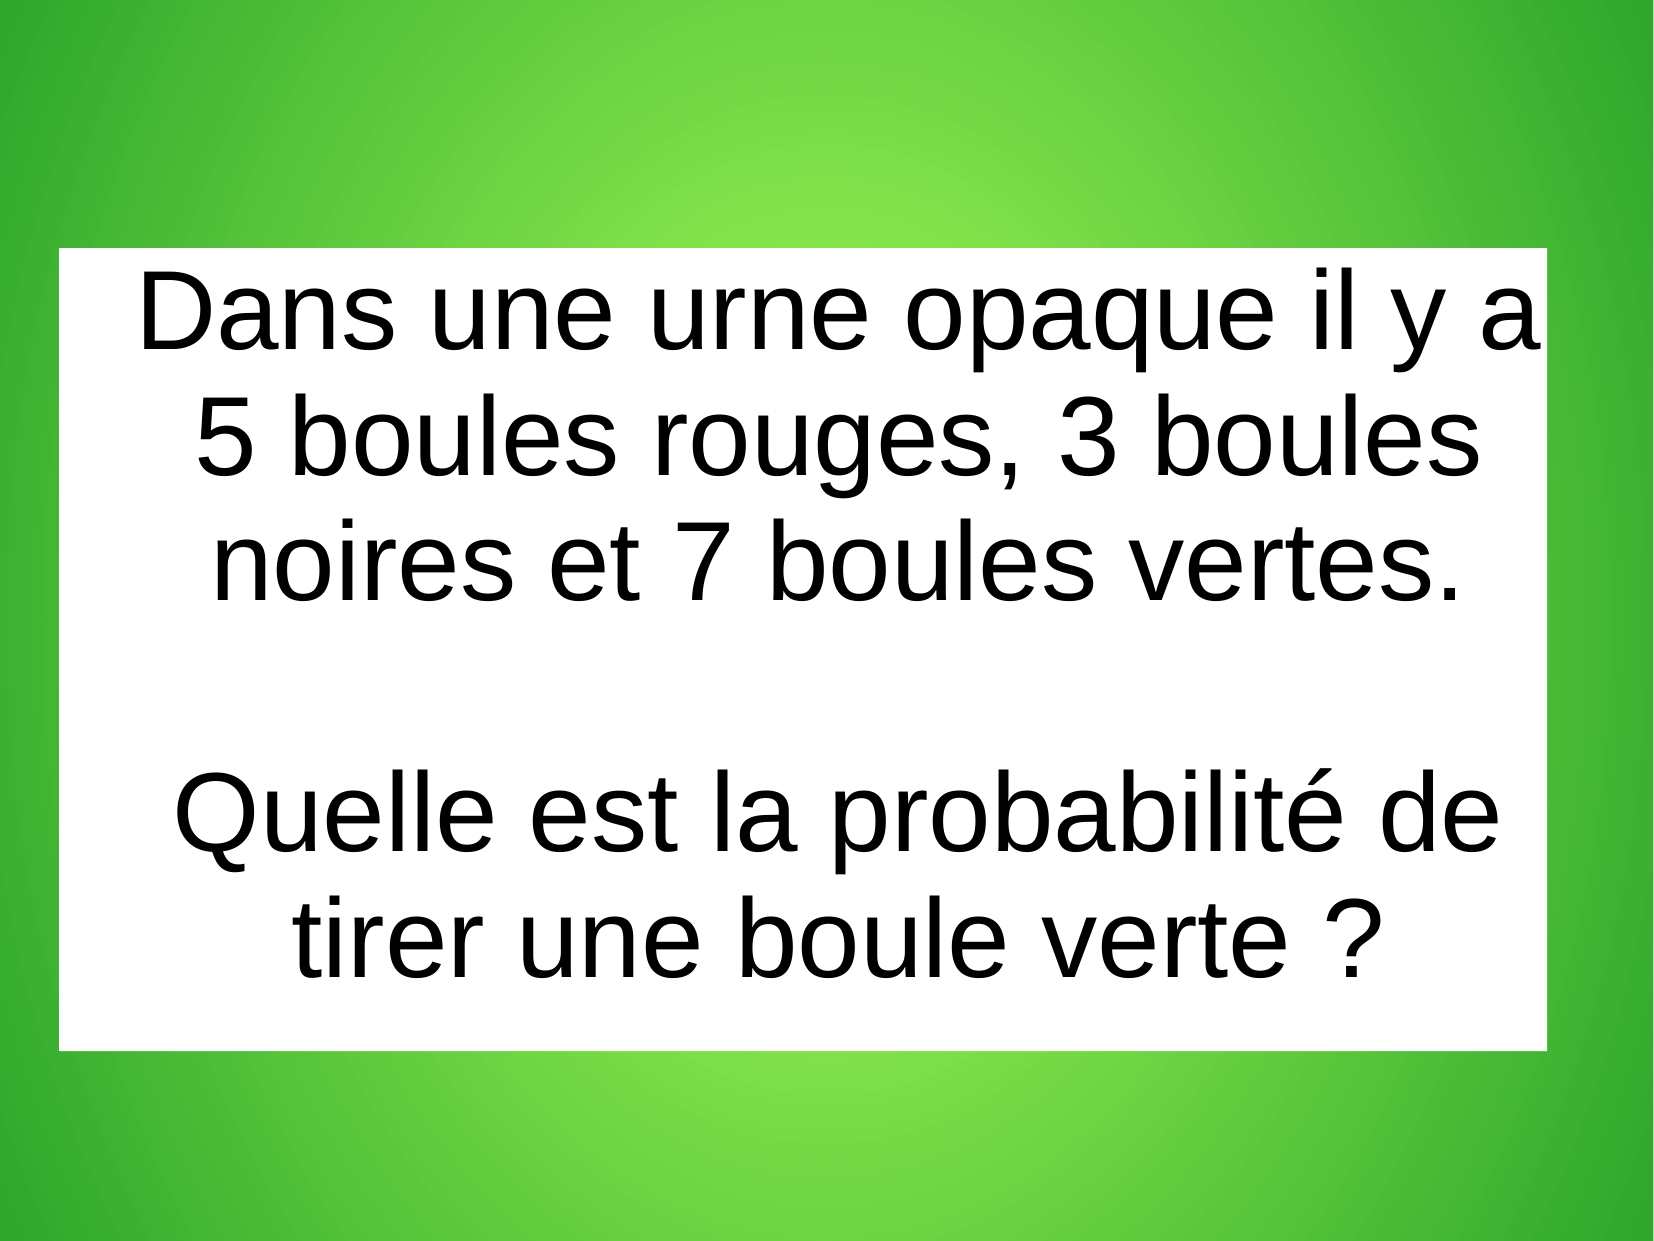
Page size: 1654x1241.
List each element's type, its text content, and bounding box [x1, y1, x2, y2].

list Dans une urne opaque il y a 5 boules rouges, 3 boules noires et 7 boules vertes. Quelle est la probabilité de tirer une boule verte ? [59, 248, 1548, 1052]
picture [0, 0, 1654, 1241]
